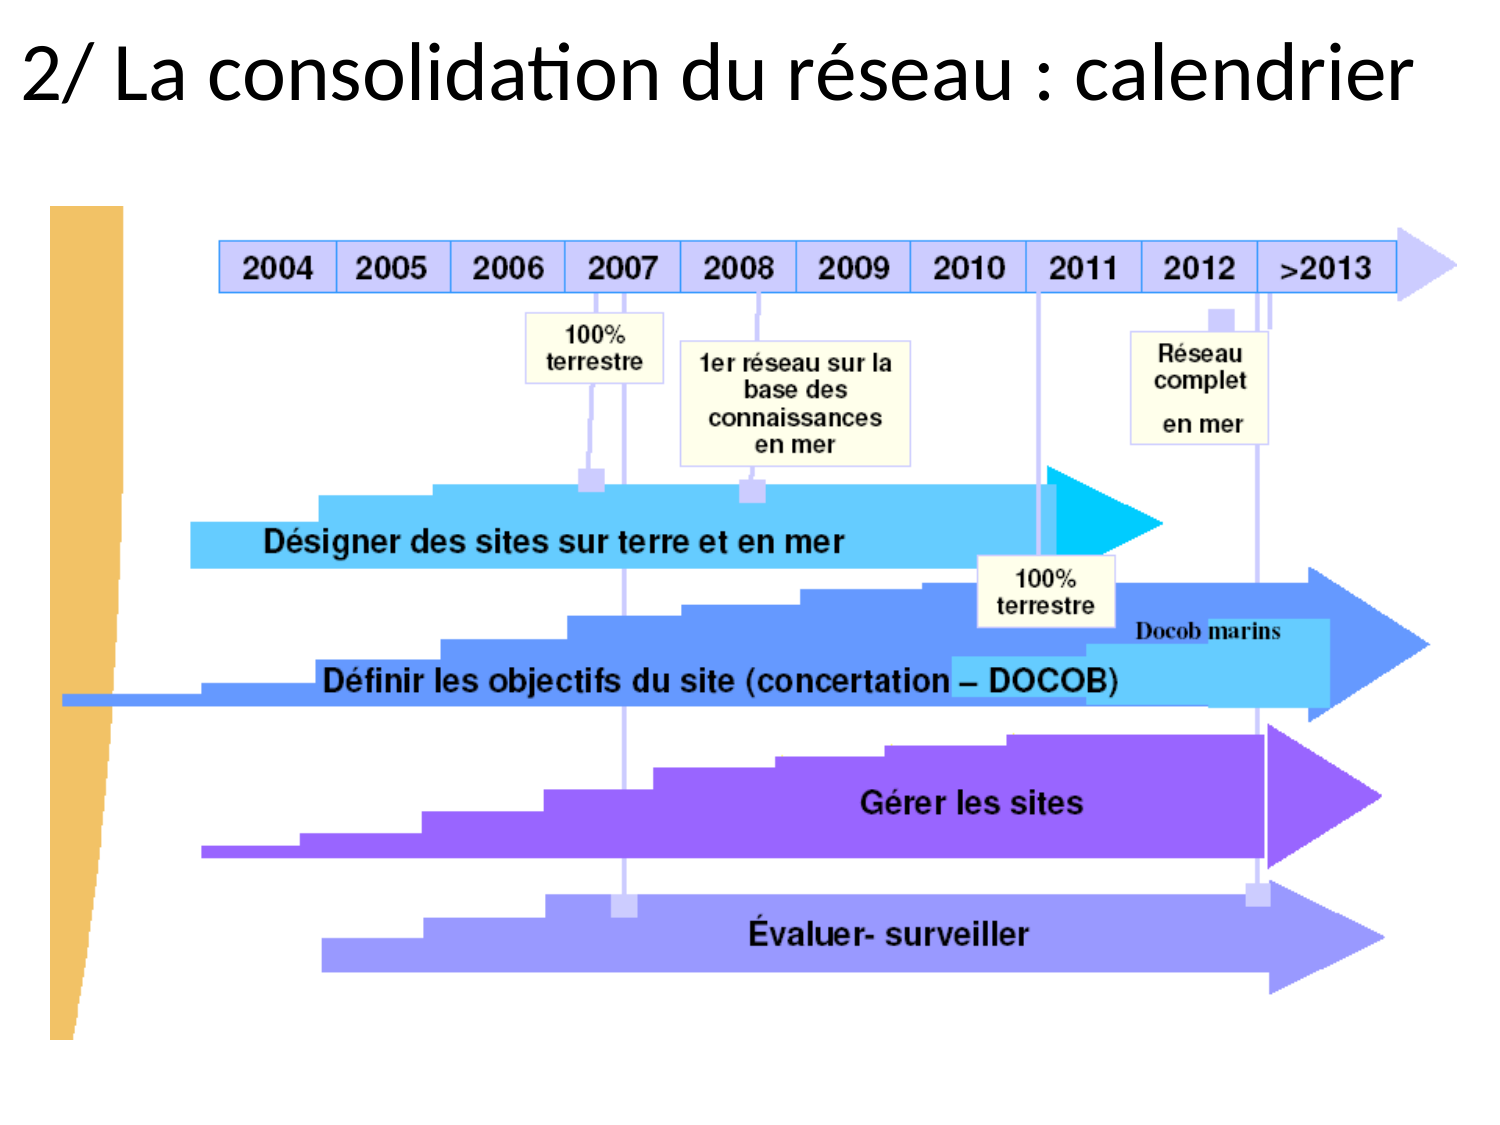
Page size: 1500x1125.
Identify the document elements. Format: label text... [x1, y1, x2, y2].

picture [50, 236, 1457, 1040]
title 2/ La consolidation du réseau : calendrier [0, 0, 1457, 236]
